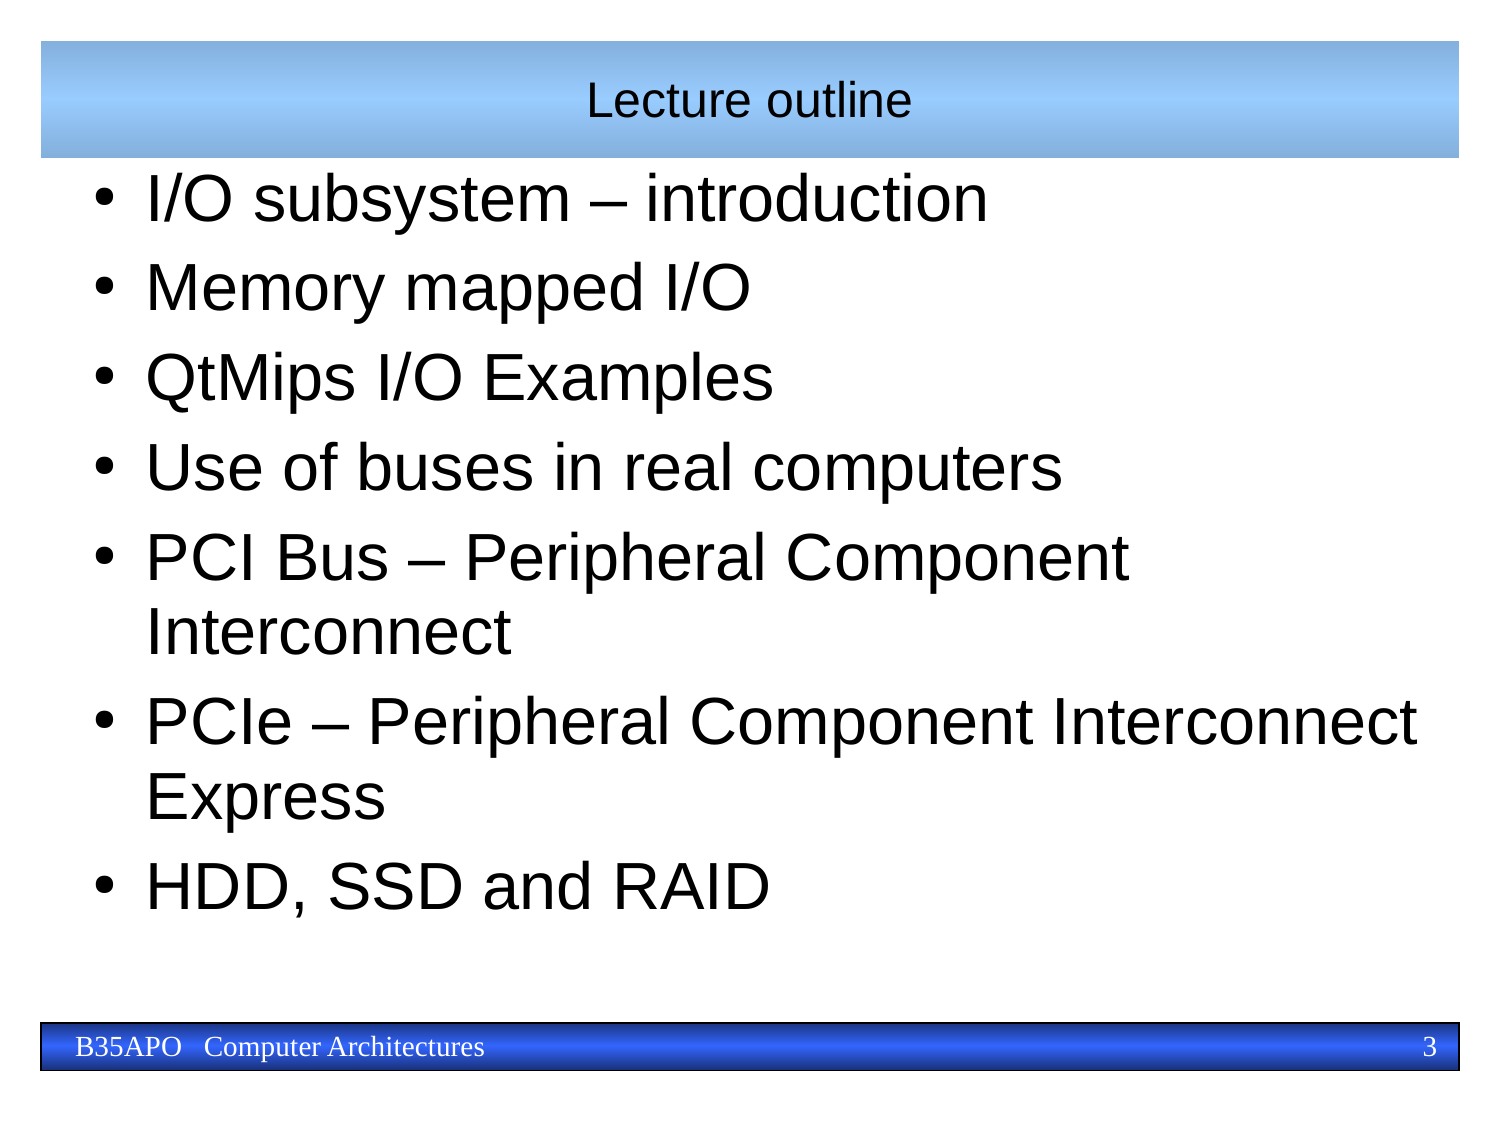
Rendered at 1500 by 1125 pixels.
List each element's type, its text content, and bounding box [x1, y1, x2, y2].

list I/O subsystem – introduction Memory mapped I/O QtMips I/O Examples Use of buses in real computers PCI Bus – Peripheral Component Interconnect PCIe – Peripheral Component Interconnect Express HDD, SSD and RAID [75, 160, 1426, 1021]
title Lecture outline [41, 41, 1459, 158]
